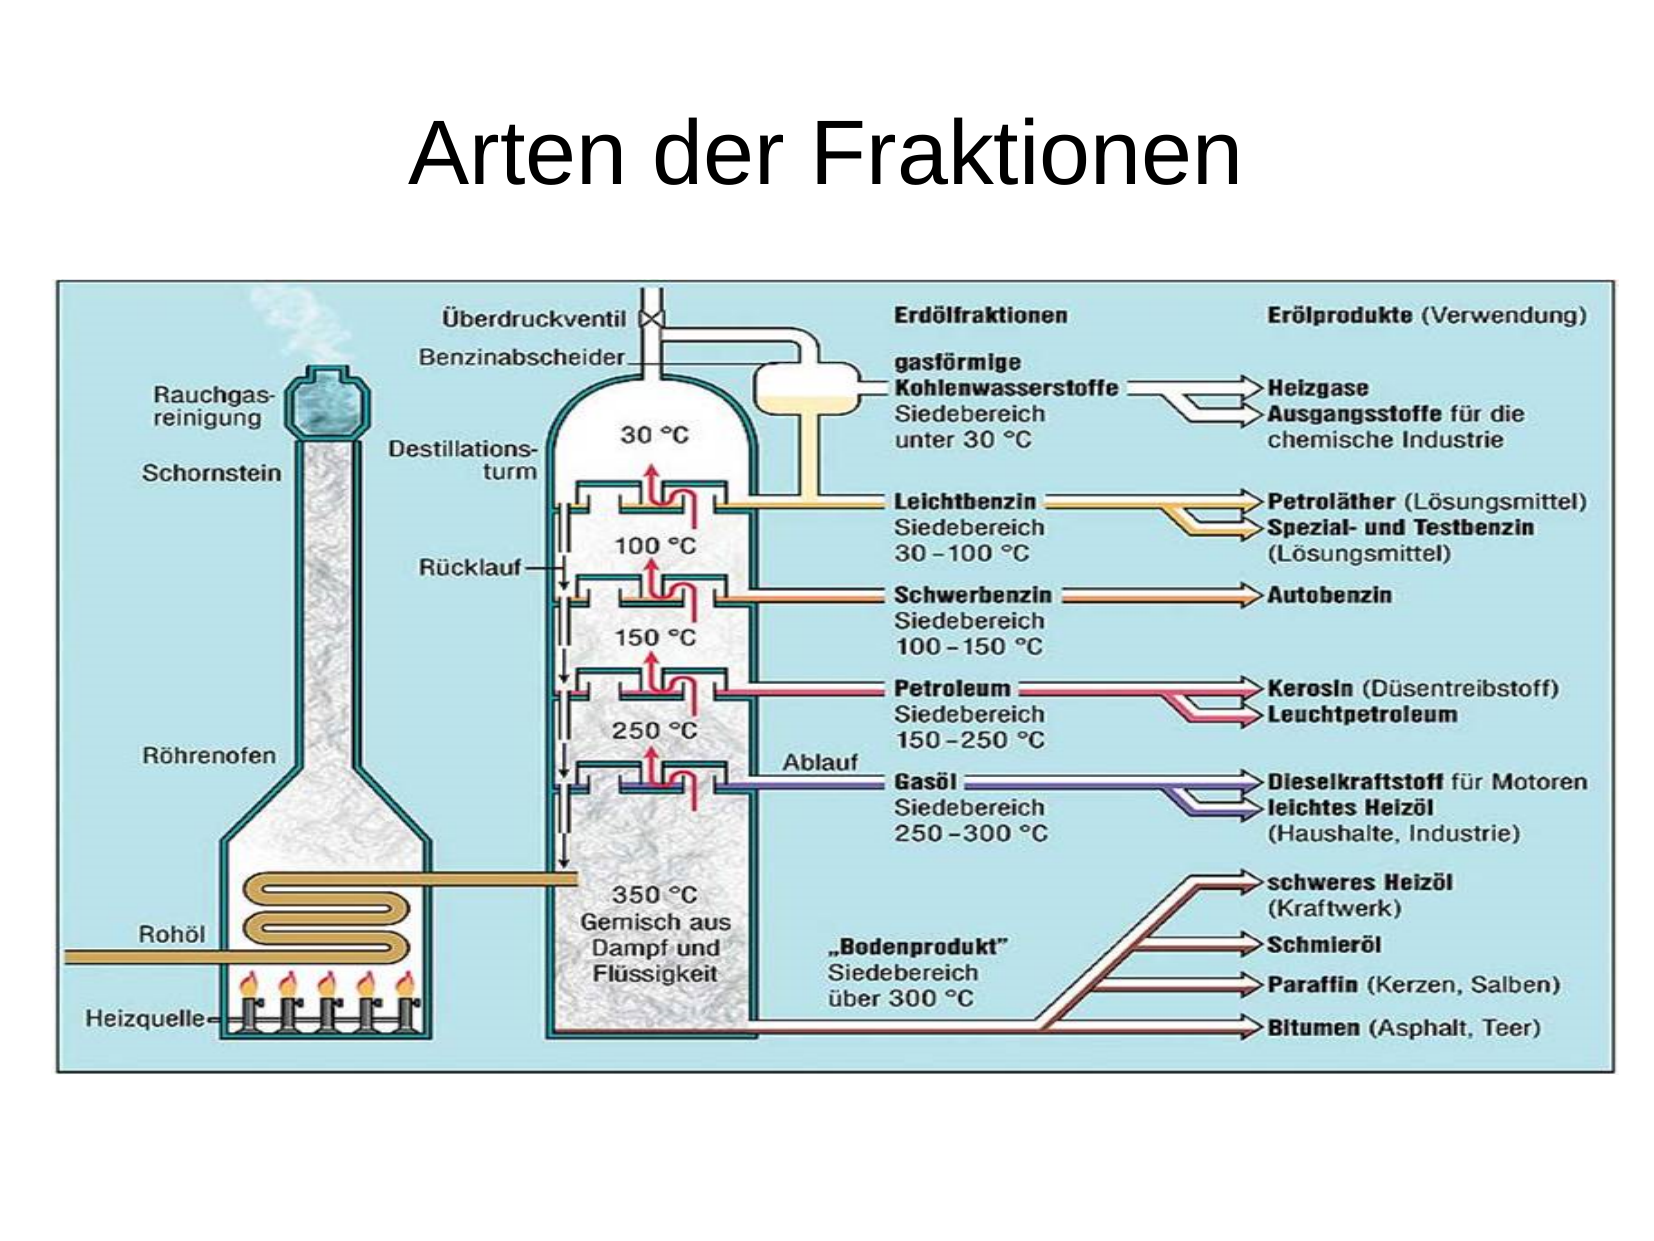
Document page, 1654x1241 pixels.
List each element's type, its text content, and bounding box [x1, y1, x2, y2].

text_box [7, 38, 1496, 246]
title Arten der Fraktionen [82, 49, 1571, 257]
text_box [7, 279, 1496, 1098]
picture [51, 279, 1619, 1075]
